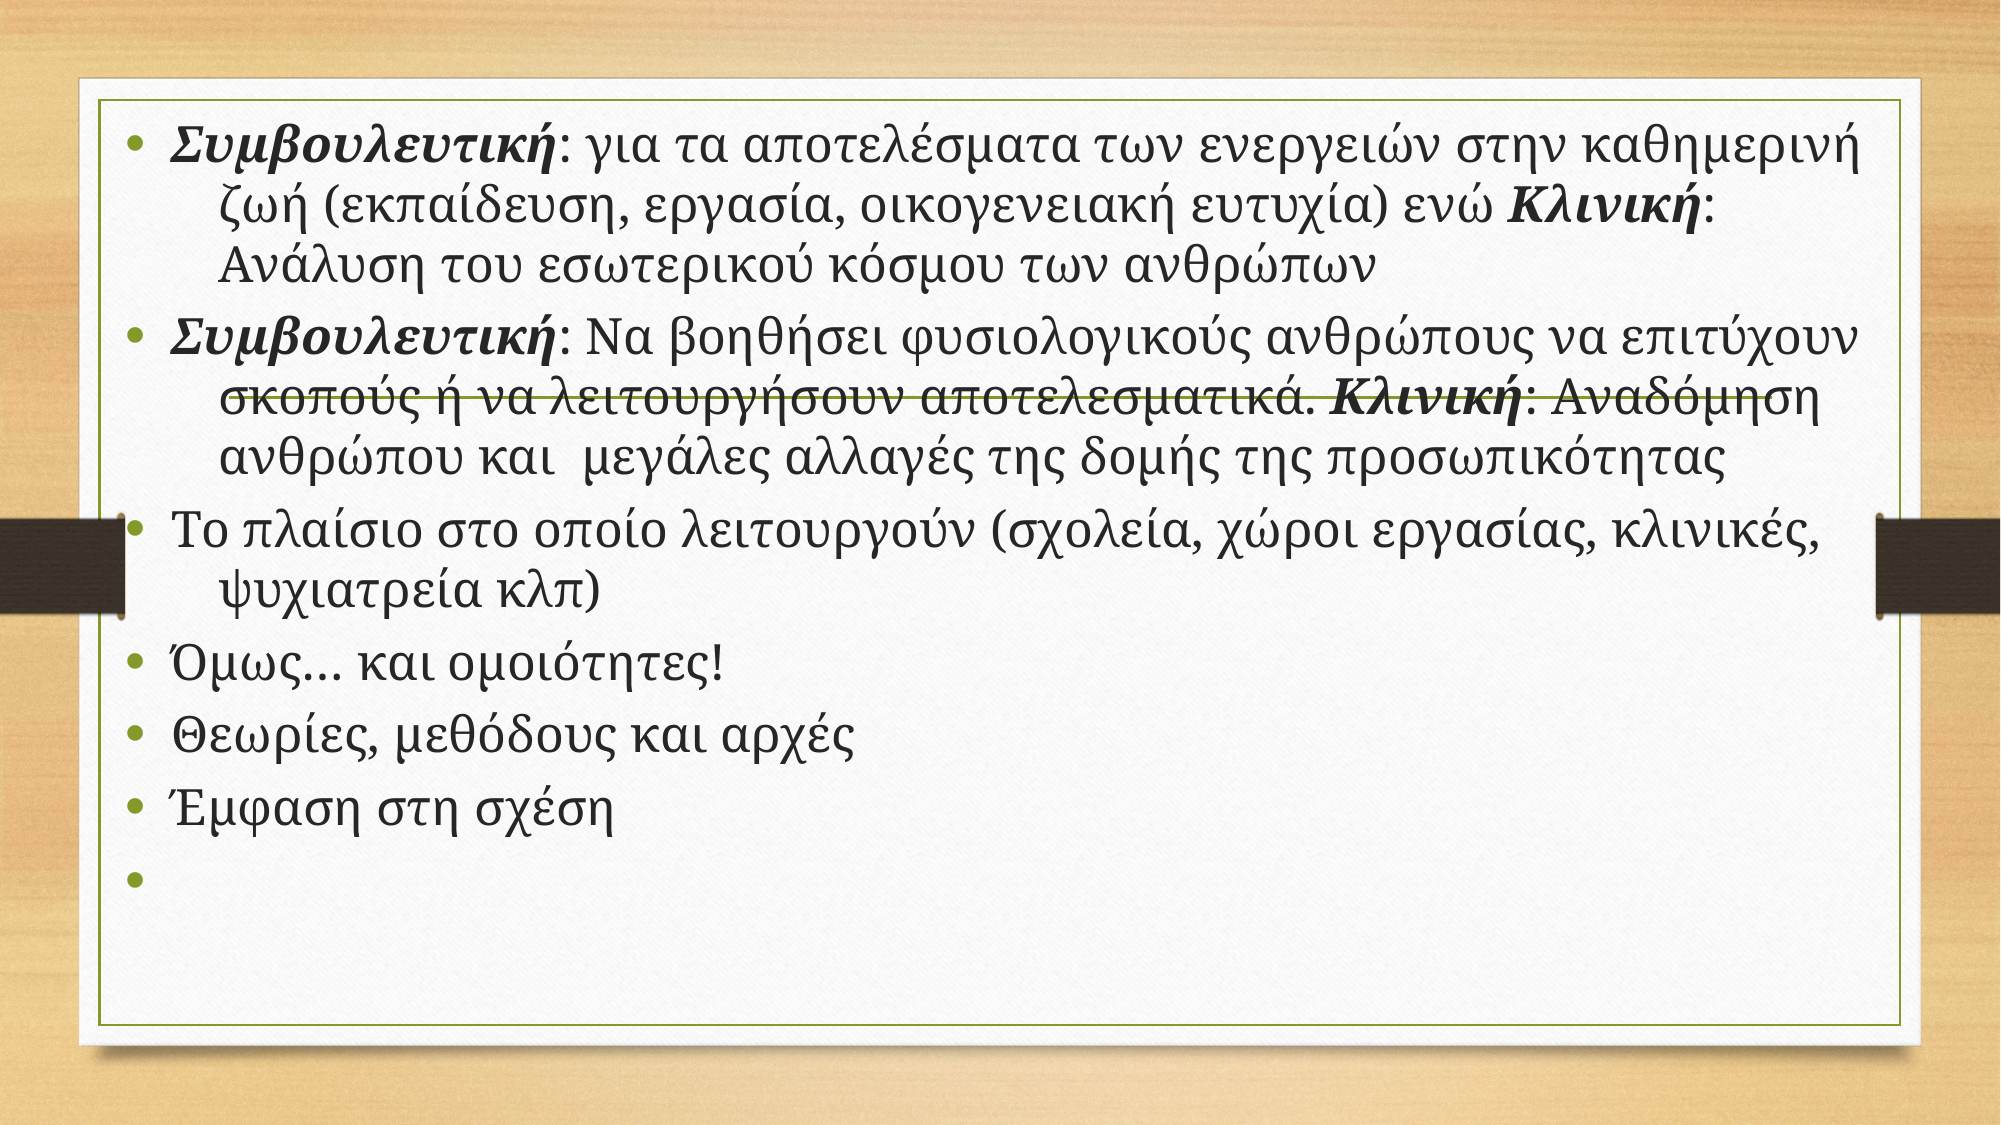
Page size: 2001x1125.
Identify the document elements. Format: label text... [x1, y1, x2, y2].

list Συμβουλευτική: για τα αποτελέσματα των ενεργειών στην καθημερινή ζωή (εκπαίδευση, εργασία, οικογενειακή ευτυχία) ενώ Κλινική: Ανάλυση του εσωτερικού κόσμου των ανθρώπων Συμβουλευτική: Να βοηθήσει φυσιολογικούς ανθρώπους να επιτύχουν σκοπούς ή να λειτουργήσουν αποτελεσματικά. Κλινική: Αναδόμηση ανθρώπου και μεγάλες αλλαγές της δομής της προσωπικότητας Το πλαίσιο στο οποίο λειτουργούν (σχολεία, χώροι εργασίας, κλινικές, ψυχιατρεία κλπ) Όμως… και ομοιότητες! Θεωρίες, μεθόδους και αρχές Έμφαση στη σχέση [110, 104, 1891, 1014]
